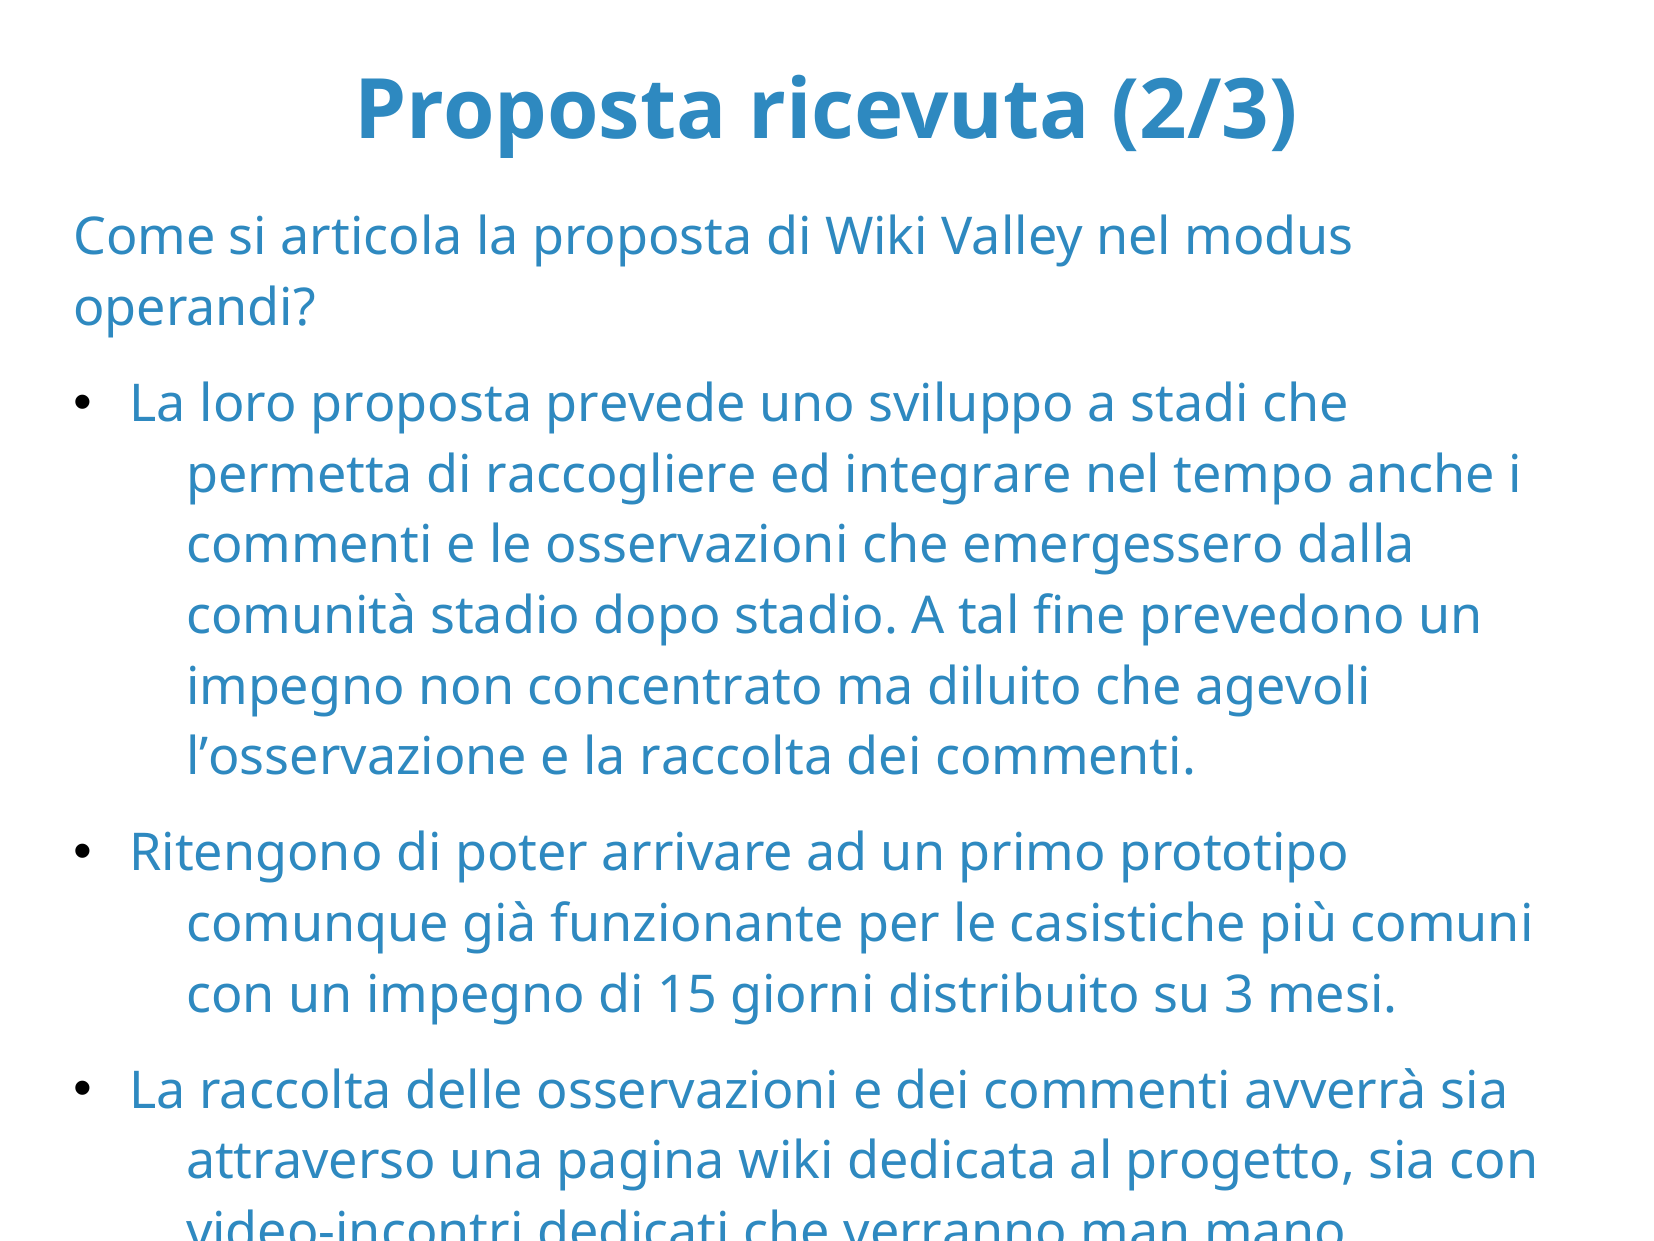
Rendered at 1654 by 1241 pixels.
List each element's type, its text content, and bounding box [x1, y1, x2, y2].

text_box Come si articola la proposta di Wiki Valley nel modus operandi? La loro proposta prevede uno sviluppo a stadi che permetta di raccogliere ed integrare nel tempo anche i commenti e le osservazioni che emergessero dalla comunità stadio dopo stadio. A tal fine prevedono un impegno non concentrato ma diluito che agevoli l’osservazione e la raccolta dei commenti. Ritengono di poter arrivare ad un primo prototipo comunque già funzionante per le casistiche più comuni con un impegno di 15 giorni distribuito su 3 mesi. La raccolta delle osservazioni e dei commenti avverrà sia attraverso una pagina wiki dedicata al progetto, sia con video-incontri dedicati che verranno man mano pianificati secondo necessità. [58, 191, 1595, 1196]
text_box Proposta ricevuta (2/3) [106, 42, 1548, 191]
